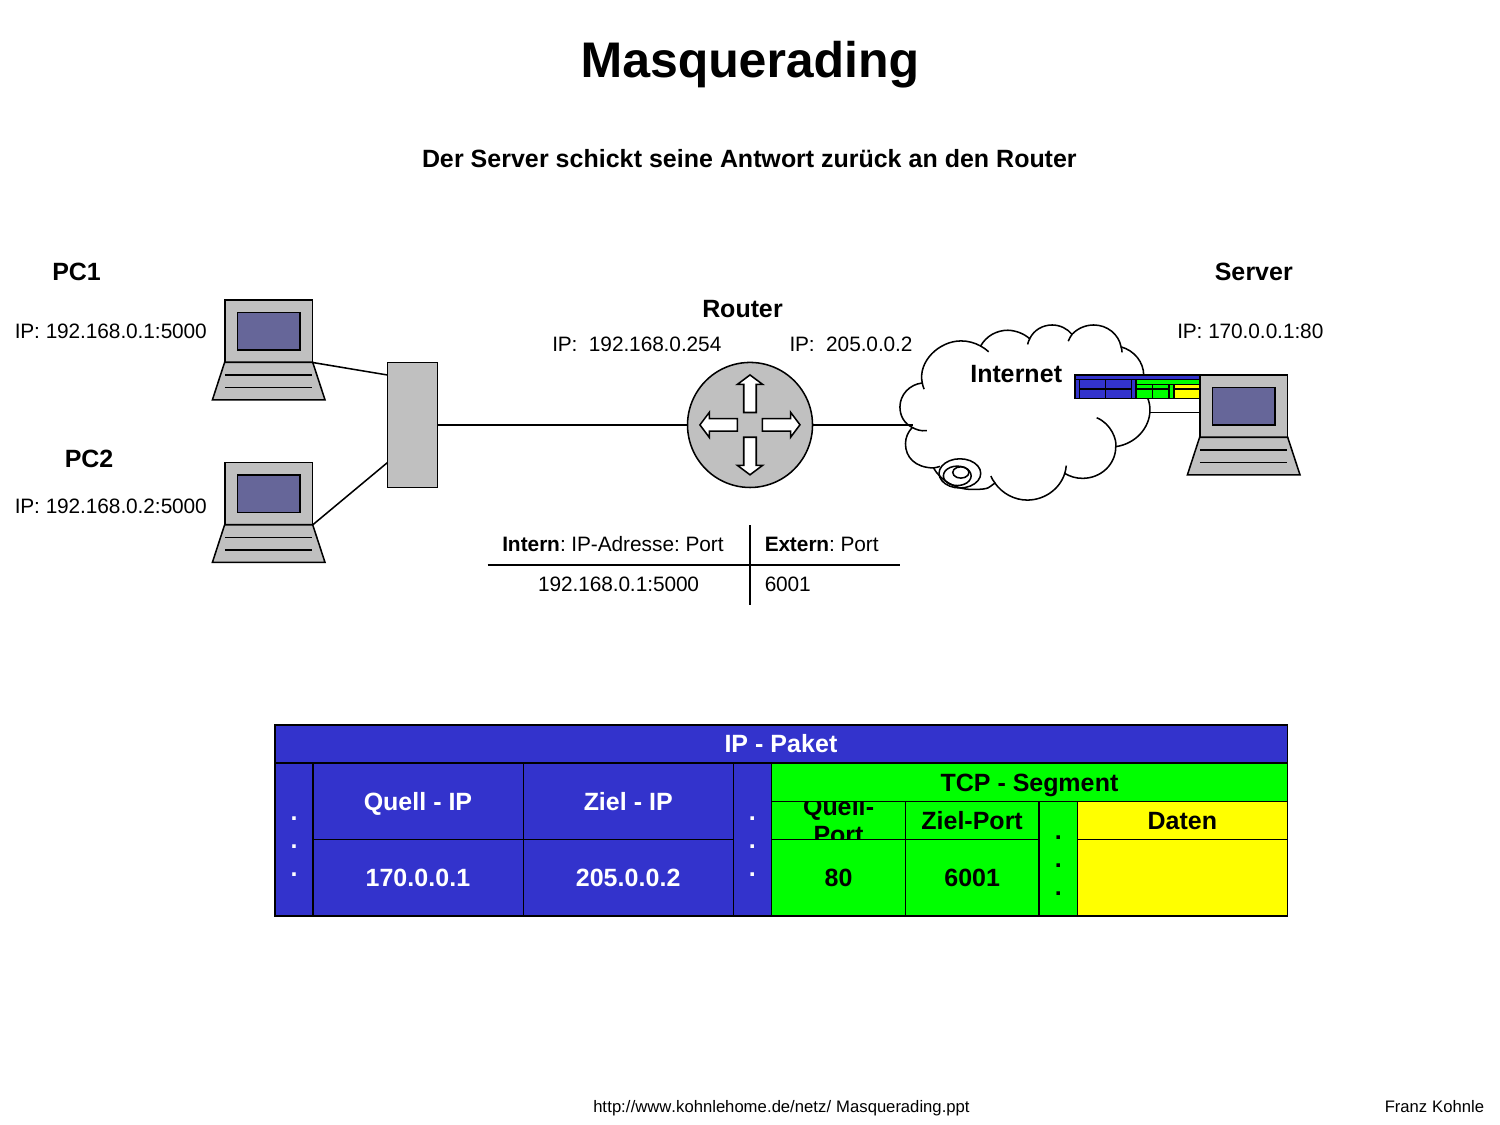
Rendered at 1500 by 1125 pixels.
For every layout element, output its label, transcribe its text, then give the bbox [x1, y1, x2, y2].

text_box IP: 192.168.0.1:5000 [0, 312, 222, 352]
text_box Extern: Port [750, 524, 901, 565]
text_box [687, 362, 813, 488]
text_box Router [687, 287, 798, 331]
text_box Daten [1078, 802, 1288, 840]
text_box 170.0.0.1 [313, 839, 523, 916]
text_box 80 [771, 839, 905, 917]
text_box PC2 [50, 437, 129, 481]
text_box 6001 [905, 839, 1040, 917]
text_box ... [1039, 802, 1078, 917]
text_box Intern: IP-Adresse: Port [487, 524, 750, 564]
text_box Server [1199, 249, 1308, 294]
text_box Ziel - IP [524, 764, 734, 839]
text_box ... [734, 764, 771, 916]
text_box IP: 192.168.0.2:5000 [0, 487, 222, 527]
text_box Franz Kohnle [1370, 1089, 1500, 1125]
text_box Masquerading [565, 24, 935, 97]
text_box IP: 205.0.0.2 [774, 324, 928, 364]
text_box TCP - Segment [771, 763, 1288, 802]
text_box IP - Paket [274, 725, 1288, 764]
text_box Der Server schickt seine Antwort zurück an den Router [407, 137, 1093, 181]
text_box 6001 [751, 565, 901, 605]
text_box Quell-Port [771, 802, 905, 839]
text_box [212, 299, 325, 400]
text_box PC1 [37, 249, 116, 294]
text_box 205.0.0.2 [523, 839, 734, 916]
text_box IP: 192.168.0.254 [537, 324, 737, 364]
text_box Internet [899, 324, 1150, 501]
text_box 192.168.0.1:5000 [487, 565, 749, 605]
text_box [387, 362, 438, 488]
text_box Quell - IP [314, 764, 524, 839]
text_box [212, 462, 325, 563]
text_box Ziel-Port [905, 802, 1039, 839]
text_box ... [275, 763, 314, 916]
text_box [1078, 840, 1288, 916]
text_box [1074, 375, 1300, 475]
text_box IP: 170.0.0.1:80 [1162, 312, 1339, 352]
text_box http://www.kohnlehome.de/netz/ Masquerading.ppt [578, 1089, 988, 1125]
